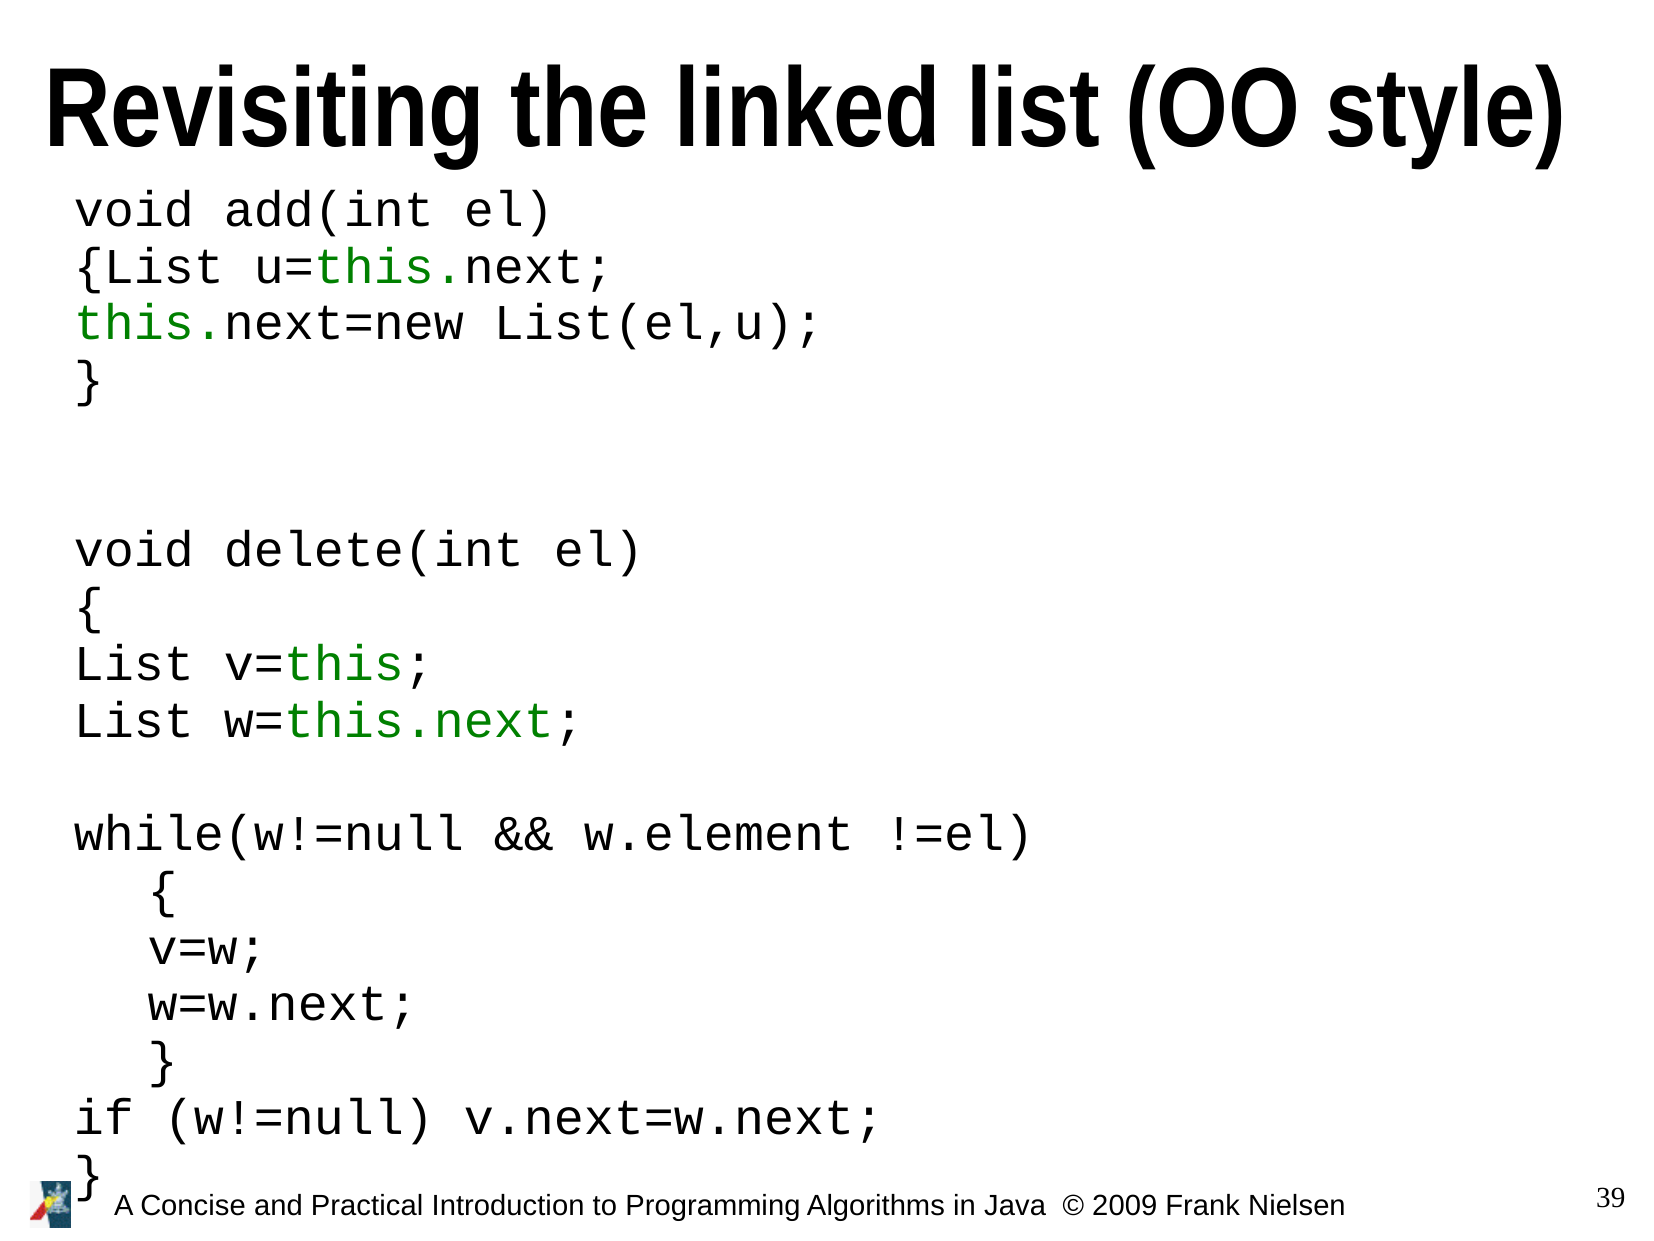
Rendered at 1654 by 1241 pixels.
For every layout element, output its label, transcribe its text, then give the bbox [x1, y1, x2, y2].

picture [29, 1181, 71, 1228]
text_box Revisiting the linked list (OO style) [29, 33, 1583, 178]
text_box void add(int el) {List u=this.next; this.next=new List(el,u); } void delete(int el) { List v=this; List w=this.next; while(w!=null && w.element !=el) { v=w; w=w.next; } if (w!=null) v.next=w.next; } [59, 178, 1049, 1160]
